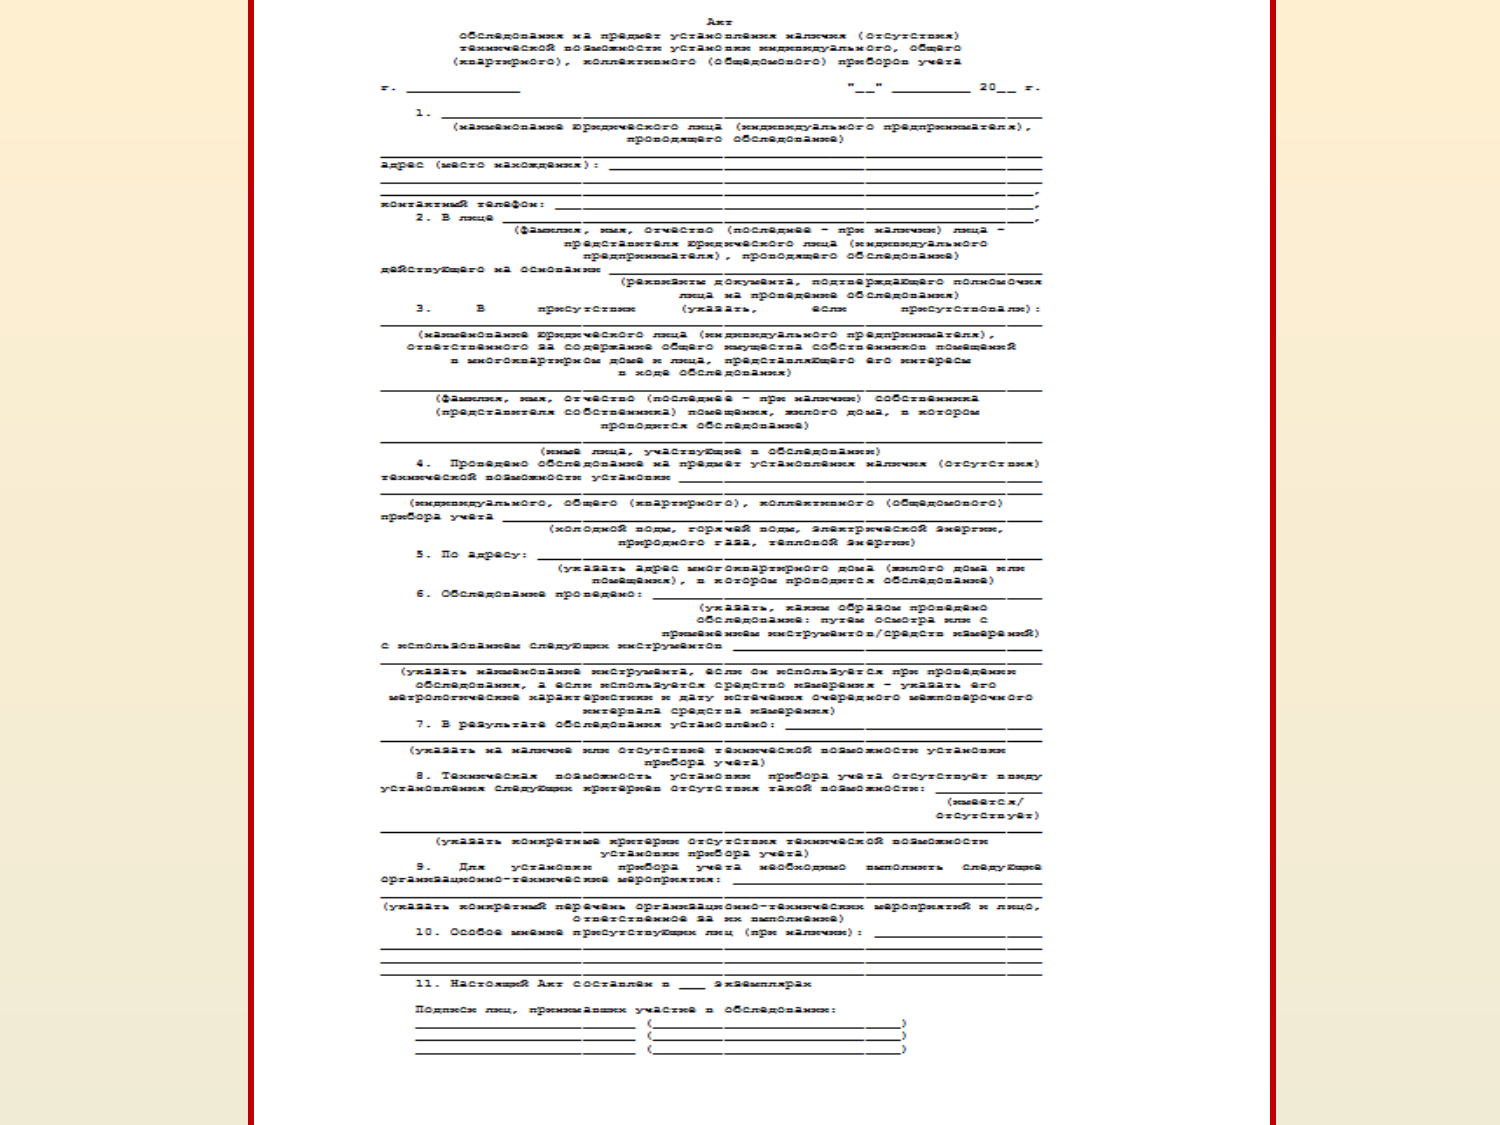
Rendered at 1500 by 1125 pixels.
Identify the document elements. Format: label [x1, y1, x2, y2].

picture [253, 0, 1270, 1125]
